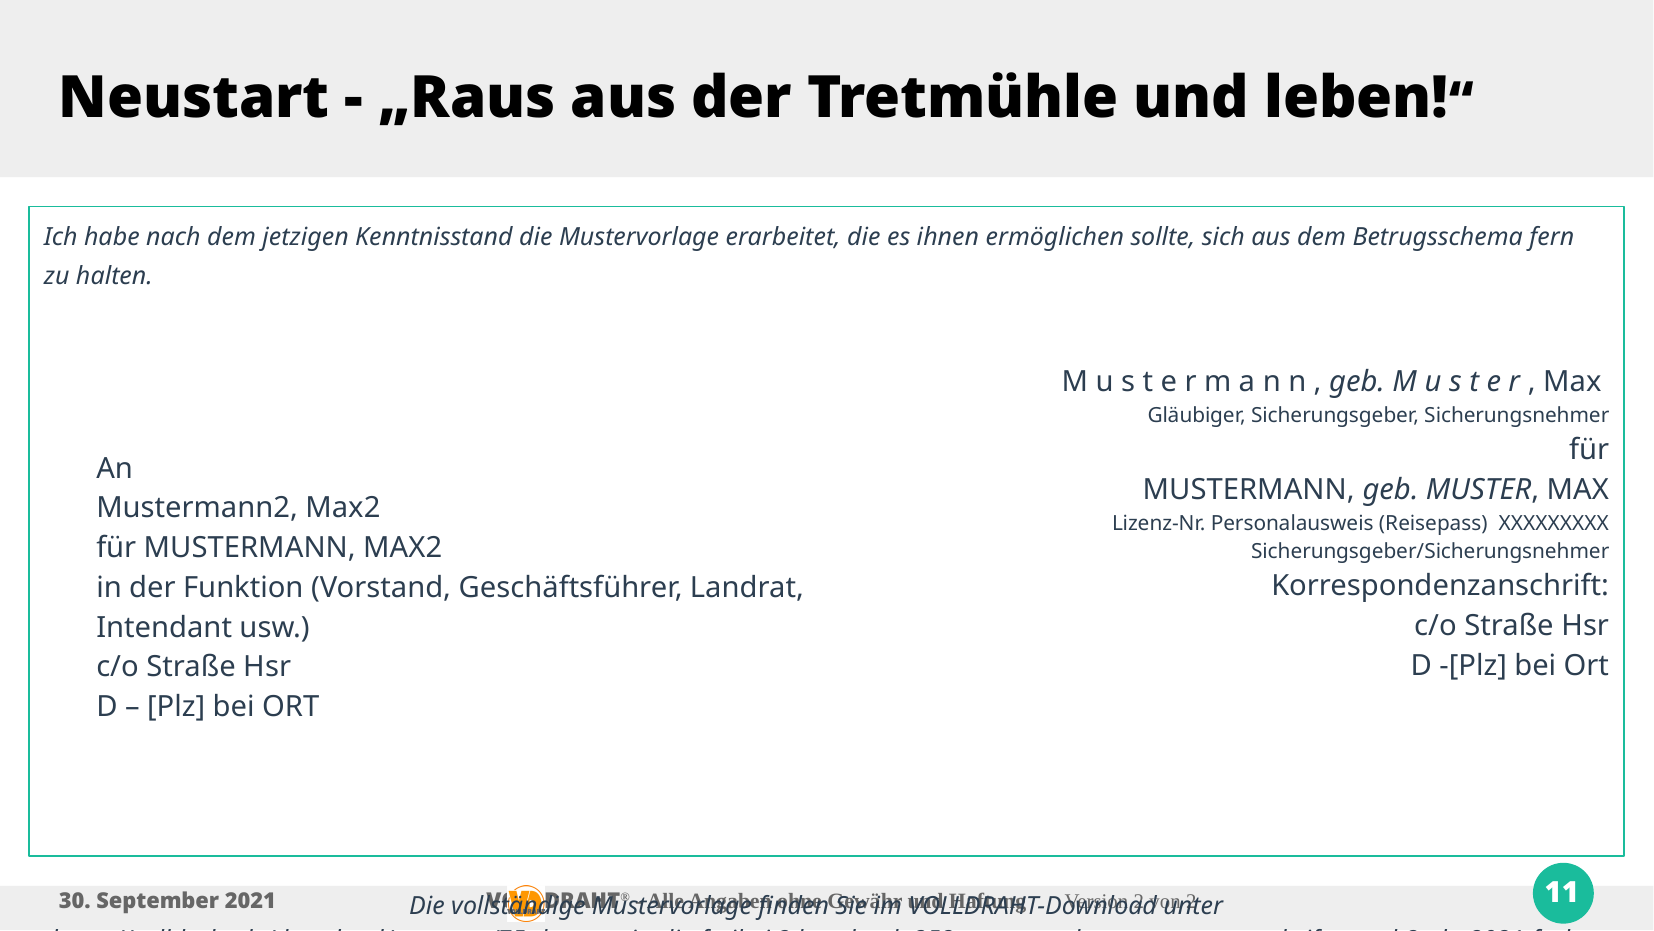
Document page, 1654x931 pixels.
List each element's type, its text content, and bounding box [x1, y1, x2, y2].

text_box Ich habe nach dem jetzigen Kenntnisstand die Mustervorlage erarbeitet, die es ihnen ermöglichen sollte, sich aus dem Betrugsschema fern zu halten. M u s t e r m a n n , geb. M u s t e r , Max Gläubiger, Sicherungsgeber, Sicherungsnehmer für MUSTERMANN, geb. MUSTER, MAX Lizenz-Nr. Personalausweis (Reisepass) XXXXXXXXX Sicherungsgeber/Sicherungsnehmer Korrespondenzanschrift: c/o Straße Hsr D -[Plz] bei Ort Die vollständige Mustervorlage finden Sie im VOLLDRAHT-Download unter https://volldraht.de/download/category/75-der-weg-in-die-freiheit?download=352:mustervorlage-perso-unterschrift-stand-2-okt-2021-farbe [29, 206, 1624, 857]
picture [540, 902, 545, 912]
picture [507, 885, 545, 922]
text_box An Mustermann2, Max2 für MUSTERMANN, MAX2 in der Funktion (Vorstand, Geschäftsführer, Landrat, Intendant usw.) c/o Straße Hsr D – [Plz] bei ORT [81, 431, 945, 741]
title Neustart - „Raus aus der Tretmühle und leben!“ [58, 29, 1595, 148]
